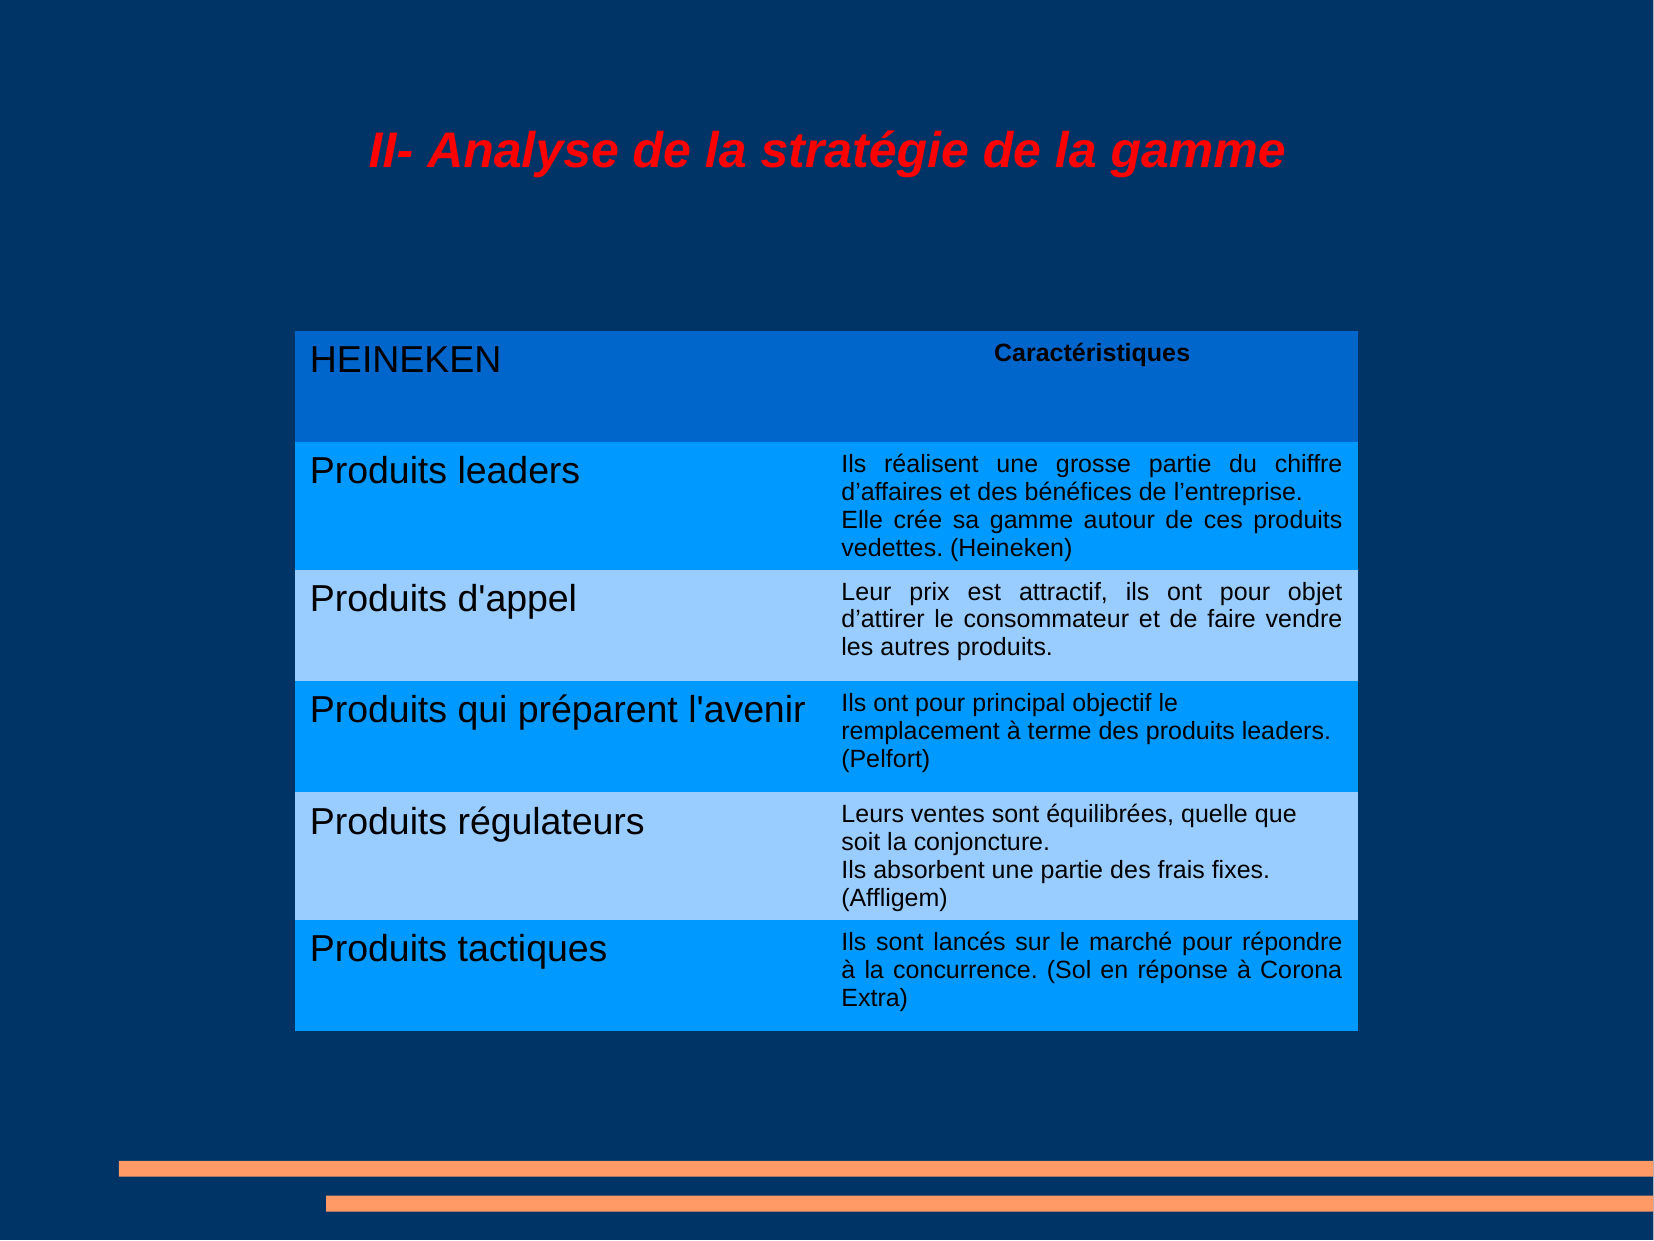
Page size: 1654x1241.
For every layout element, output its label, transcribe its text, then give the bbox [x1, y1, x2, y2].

table_cell Produits leaders [295, 442, 827, 570]
table_header Caractéristiques [827, 331, 1358, 442]
table_cell Ils sont lancés sur le marché pour répondre à la concurrence. (Sol en réponse à Corona Extra) [827, 920, 1358, 1031]
table_cell Leurs ventes sont équilibrées, quelle que soit la conjoncture. Ils absorbent une partie des frais fixes. (Affligem) [827, 792, 1358, 920]
title II- Analyse de la stratégie de la gamme [121, 46, 1534, 254]
table_cell Ils réalisent une grosse partie du chiffre d’affaires et des bénéfices de l’entreprise. Elle crée sa gamme autour de ces produits vedettes. (Heineken) [827, 442, 1358, 570]
table_cell Produits régulateurs [295, 792, 827, 920]
table_cell Produits qui préparent l'avenir [295, 681, 827, 792]
table_cell Produits tactiques [295, 920, 827, 1031]
table_header HEINEKEN [295, 331, 827, 442]
table_cell Leur prix est attractif, ils ont pour objet d’attirer le consommateur et de faire vendre les autres produits. [827, 570, 1358, 681]
table_cell Produits d'appel [295, 570, 827, 681]
table_cell Ils ont pour principal objectif le remplacement à terme des produits leaders. (Pelfort) [827, 681, 1358, 792]
